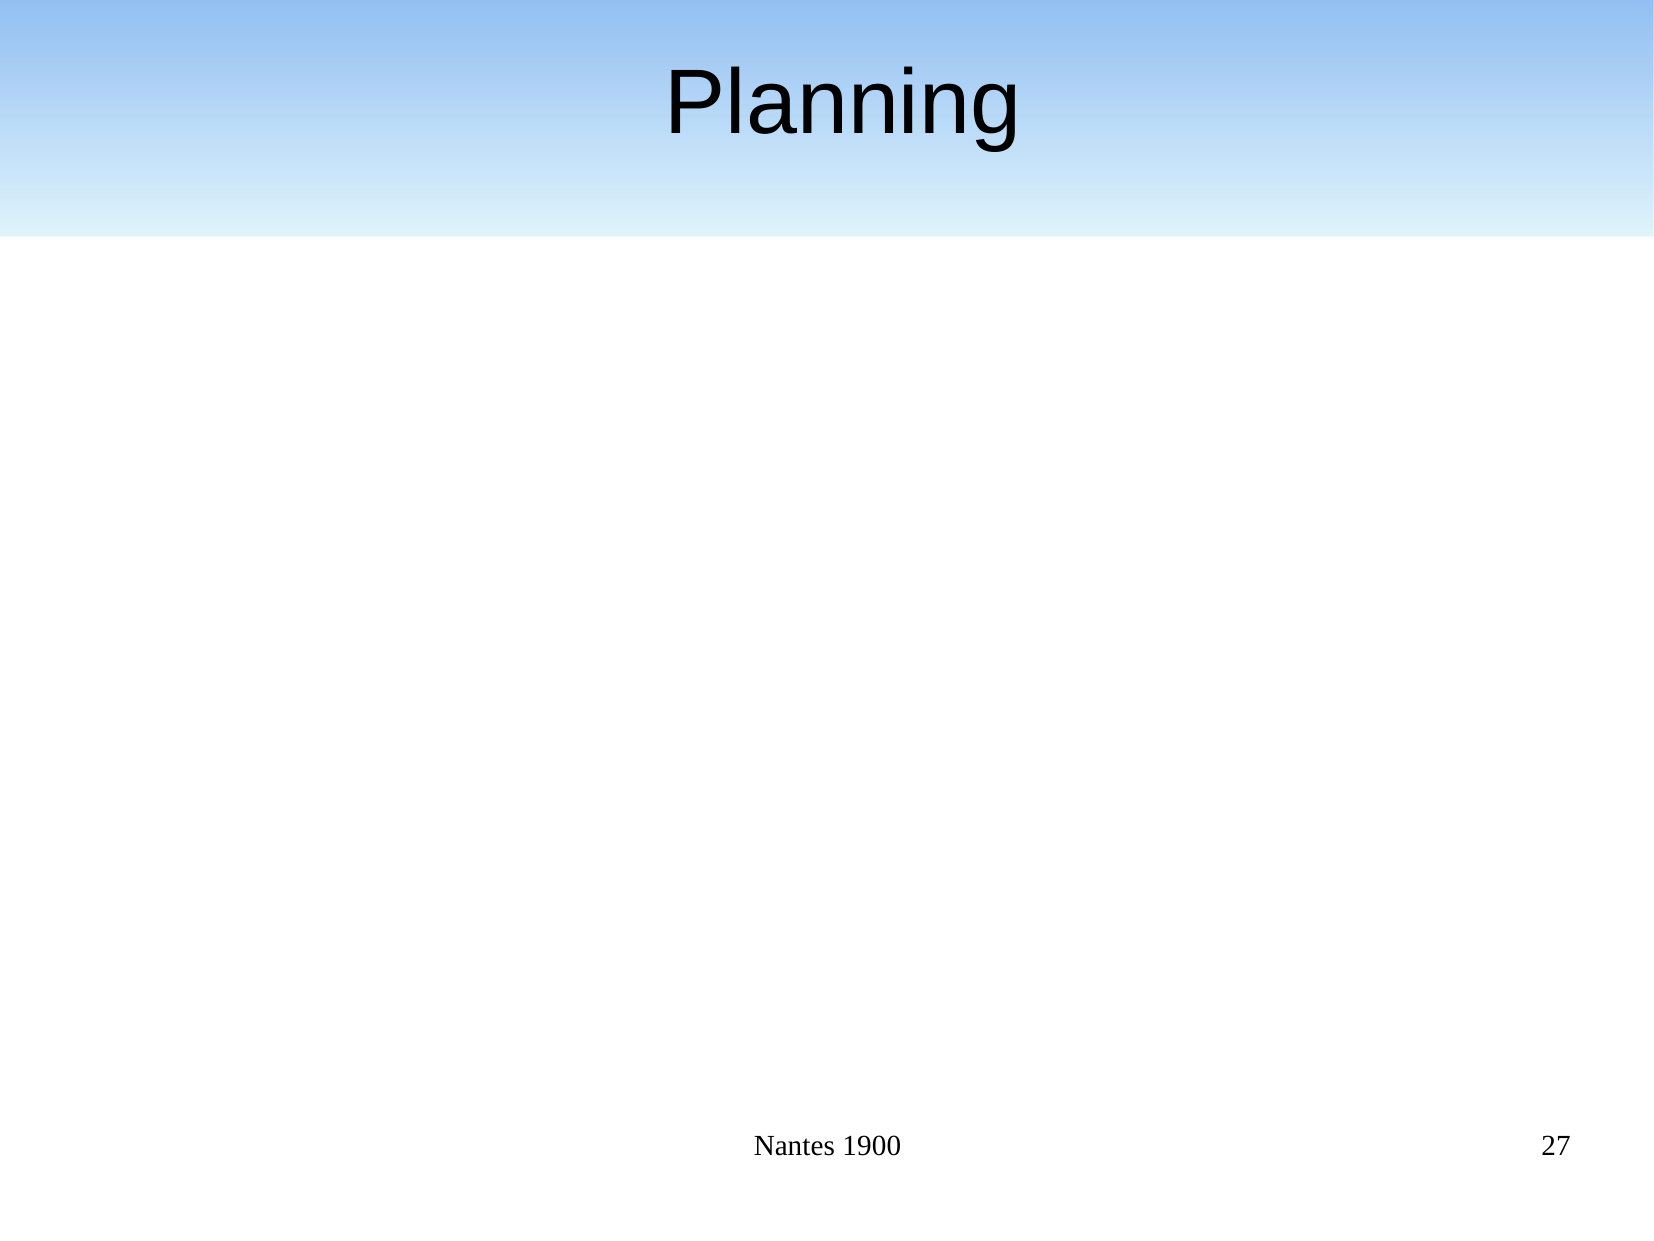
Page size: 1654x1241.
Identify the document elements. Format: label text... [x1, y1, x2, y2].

title Planning [82, 49, 1571, 257]
picture [0, 0, 1654, 1241]
